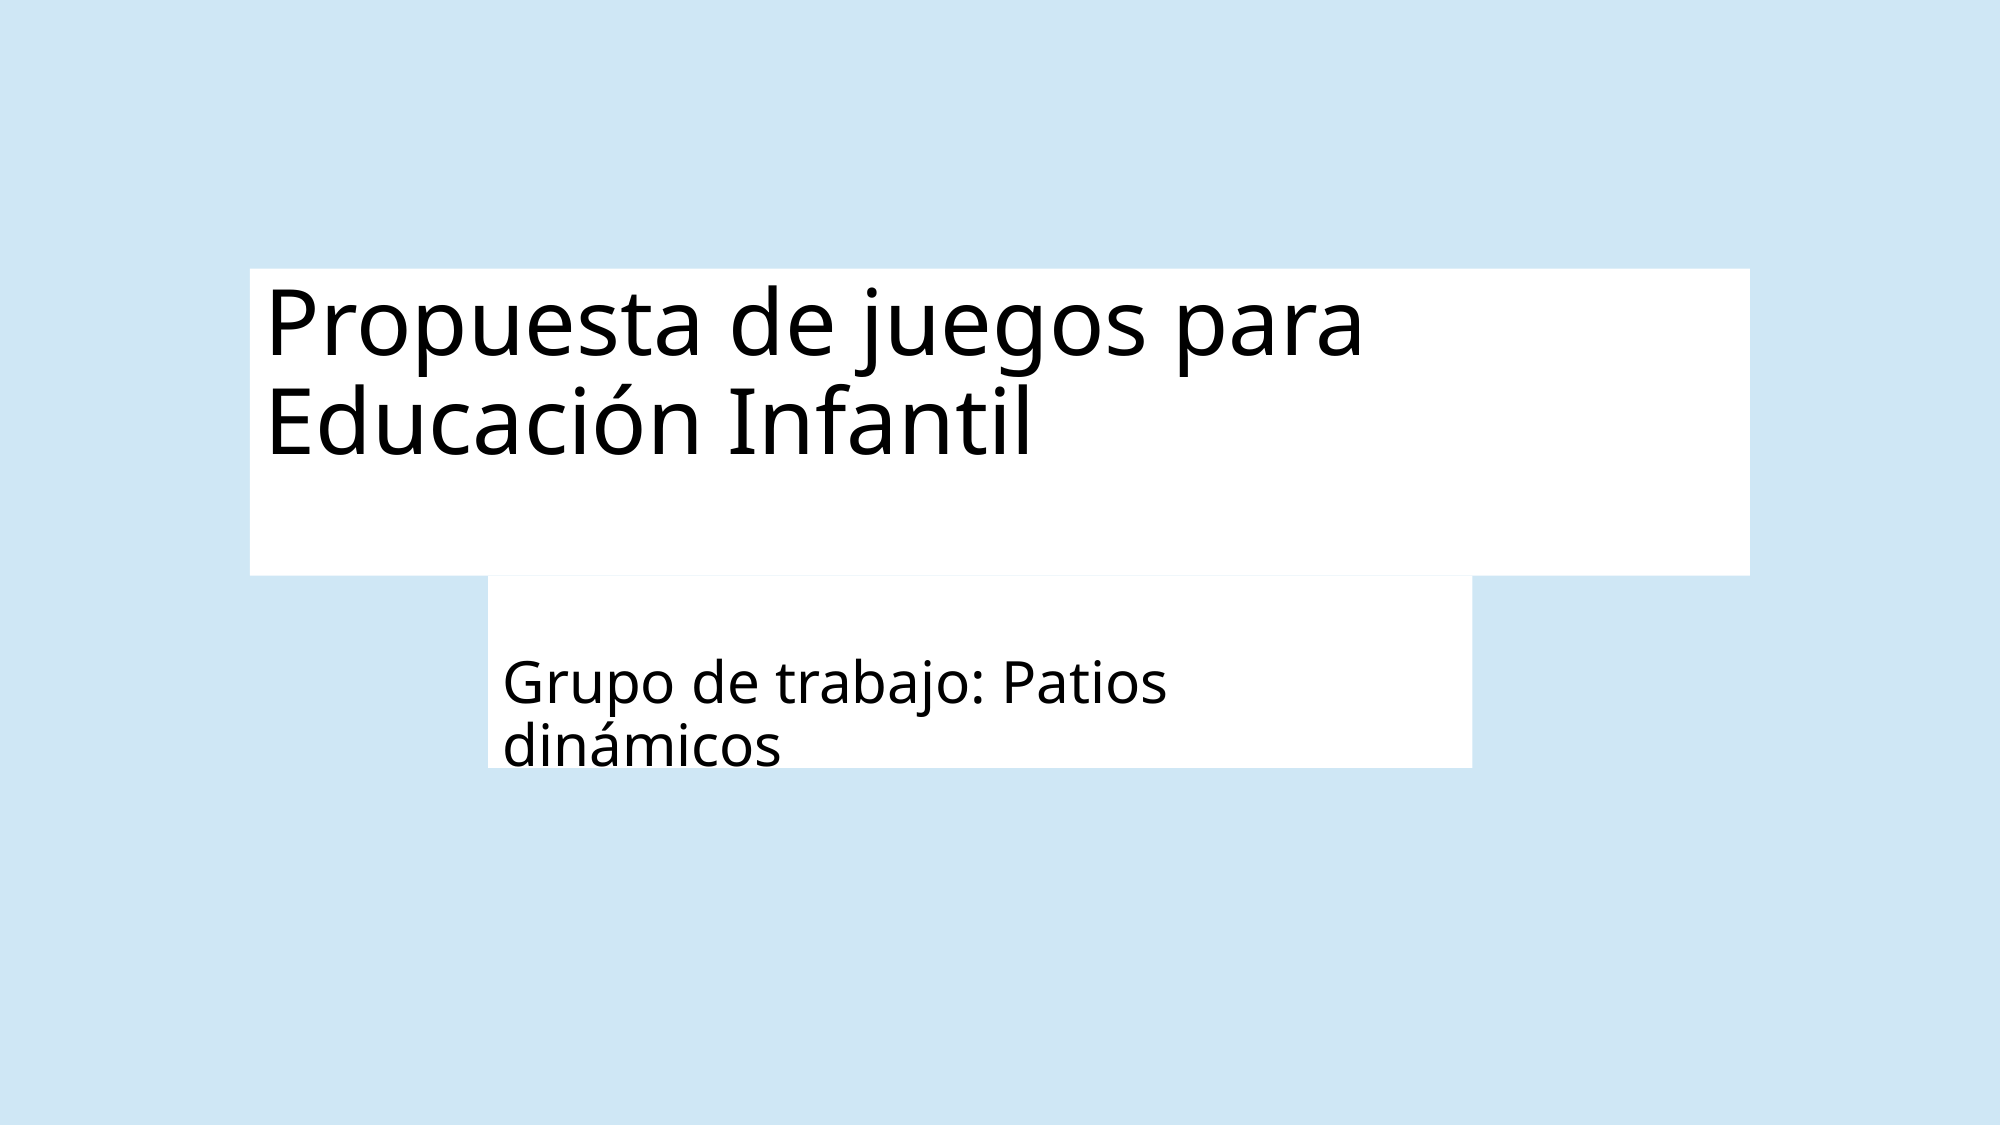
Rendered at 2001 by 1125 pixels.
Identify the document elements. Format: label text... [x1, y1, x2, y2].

title Propuesta de juegos para Educación Infantil [249, 268, 1750, 576]
subtitle Grupo de trabajo: Patios dinámicos [488, 575, 1473, 768]
